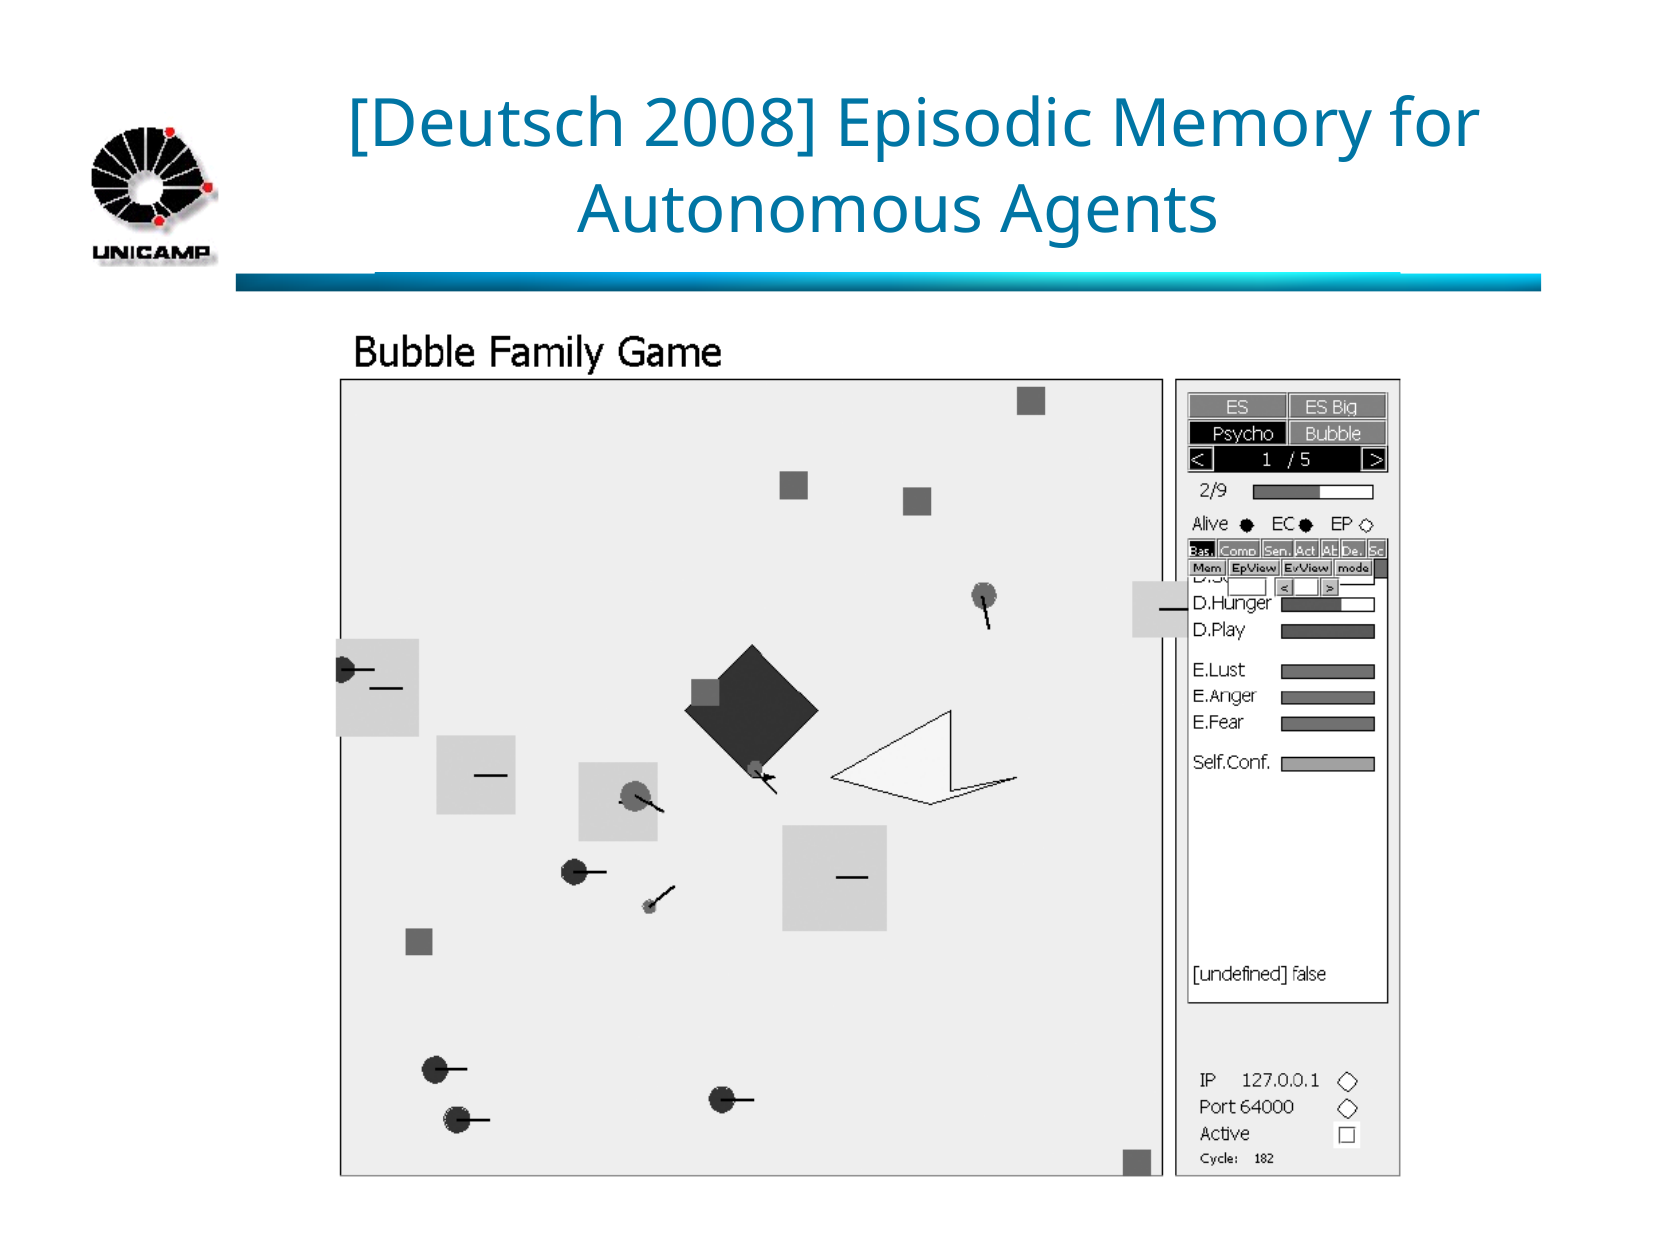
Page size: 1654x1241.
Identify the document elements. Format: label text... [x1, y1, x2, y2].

picture [125, 272, 1654, 295]
picture [324, 324, 1418, 1194]
title [Deutsch 2008] Episodic Memory for Autonomous Agents [264, 42, 1534, 250]
